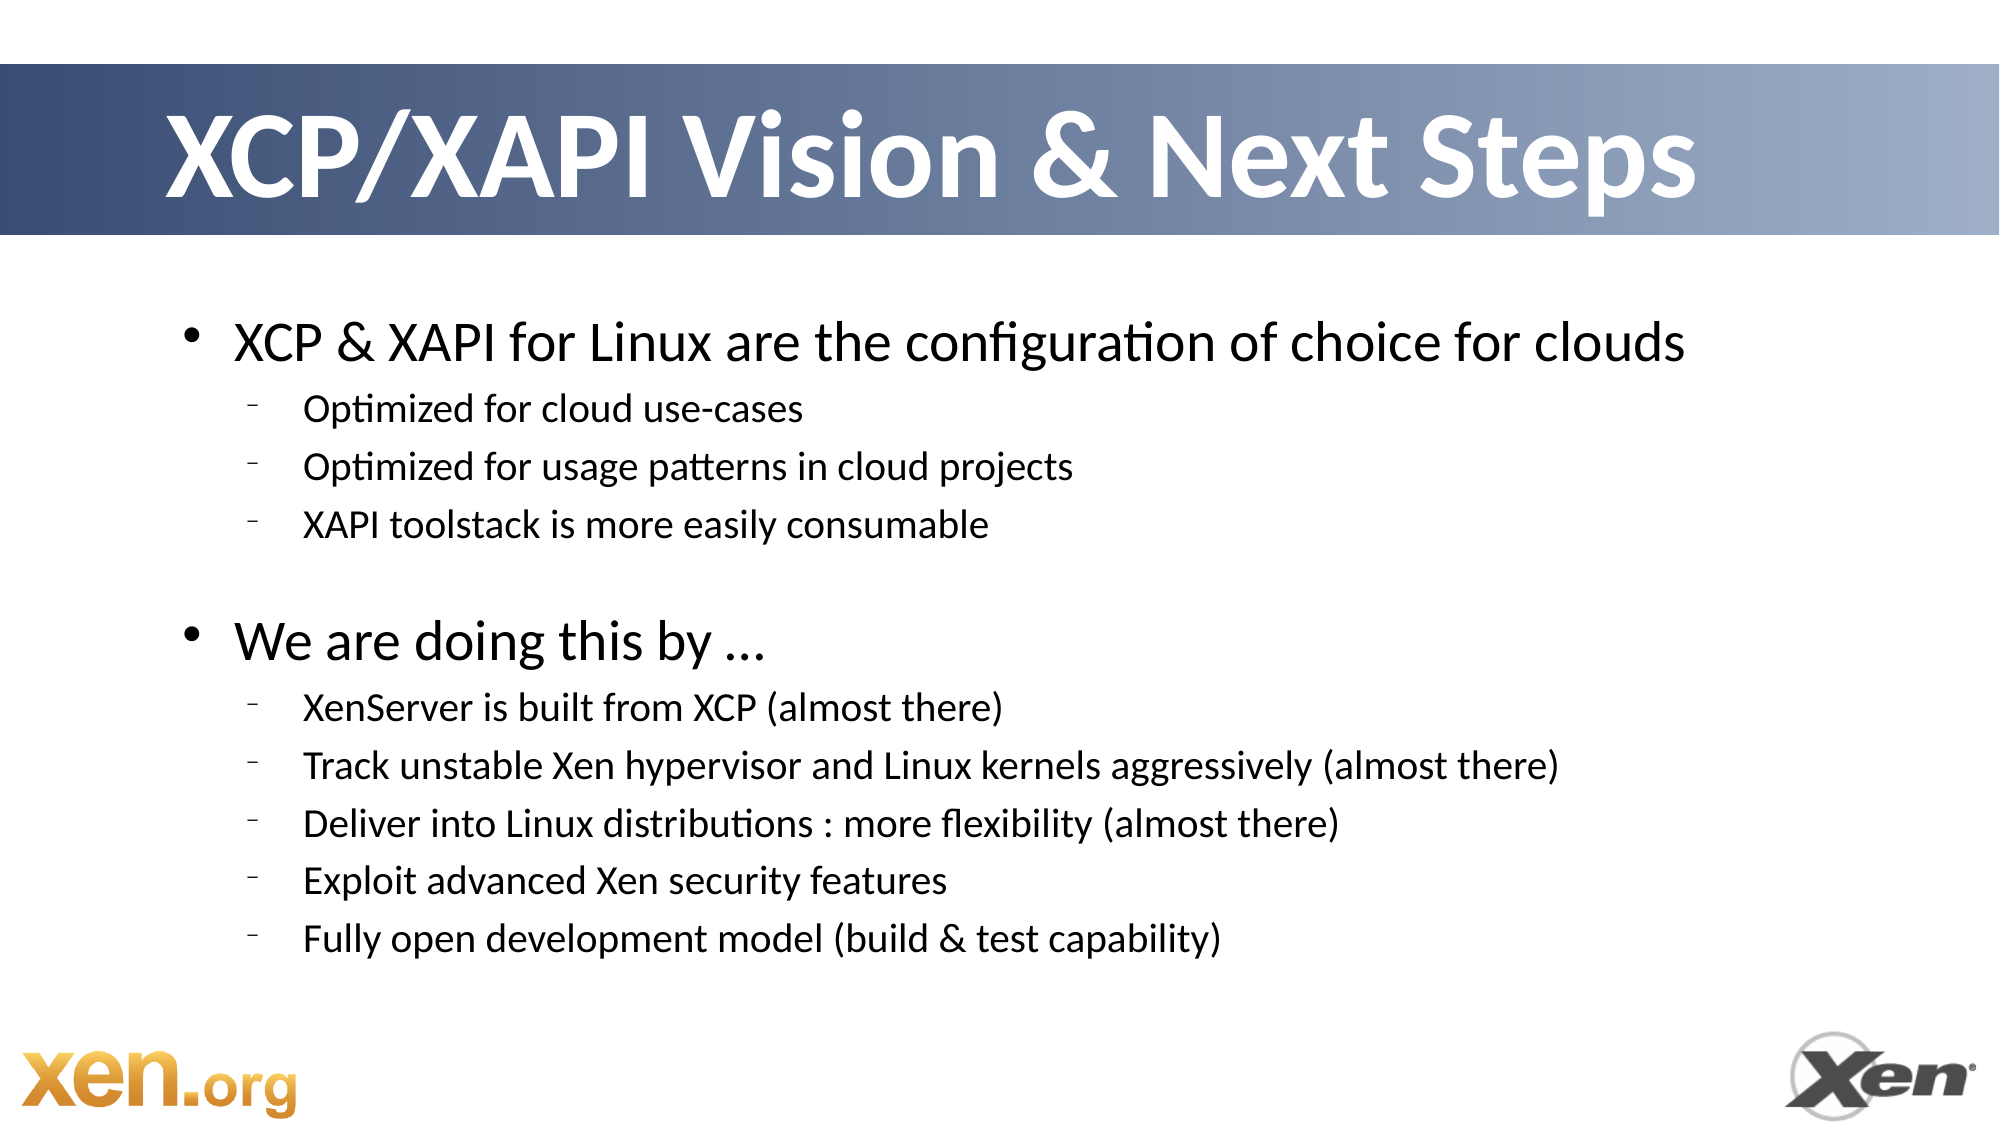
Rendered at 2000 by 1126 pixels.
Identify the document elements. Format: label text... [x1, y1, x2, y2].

title XCP/XAPI Vision & Next Steps [150, 54, 1850, 243]
picture [19, 1051, 303, 1123]
list XCP & XAPI for Linux are the configuration of choice for clouds Optimized for cloud use-cases Optimized for usage patterns in cloud projects XAPI toolstack is more easily consumable We are doing this by … XenServer is built from XCP (almost there) Track unstable Xen hypervisor and Linux kernels aggressively (almost there) Deliver into Linux distributions : more flexibility (almost there) Exploit advanced Xen security features Fully open development model (build & test capability) [149, 296, 1850, 973]
table_cell Dom0 OS: CentOS, Debian, Fedora, NetBSD, OpenSuse, RHEL 5.x, Solaris 11, … [1779, 1030, 1989, 1126]
